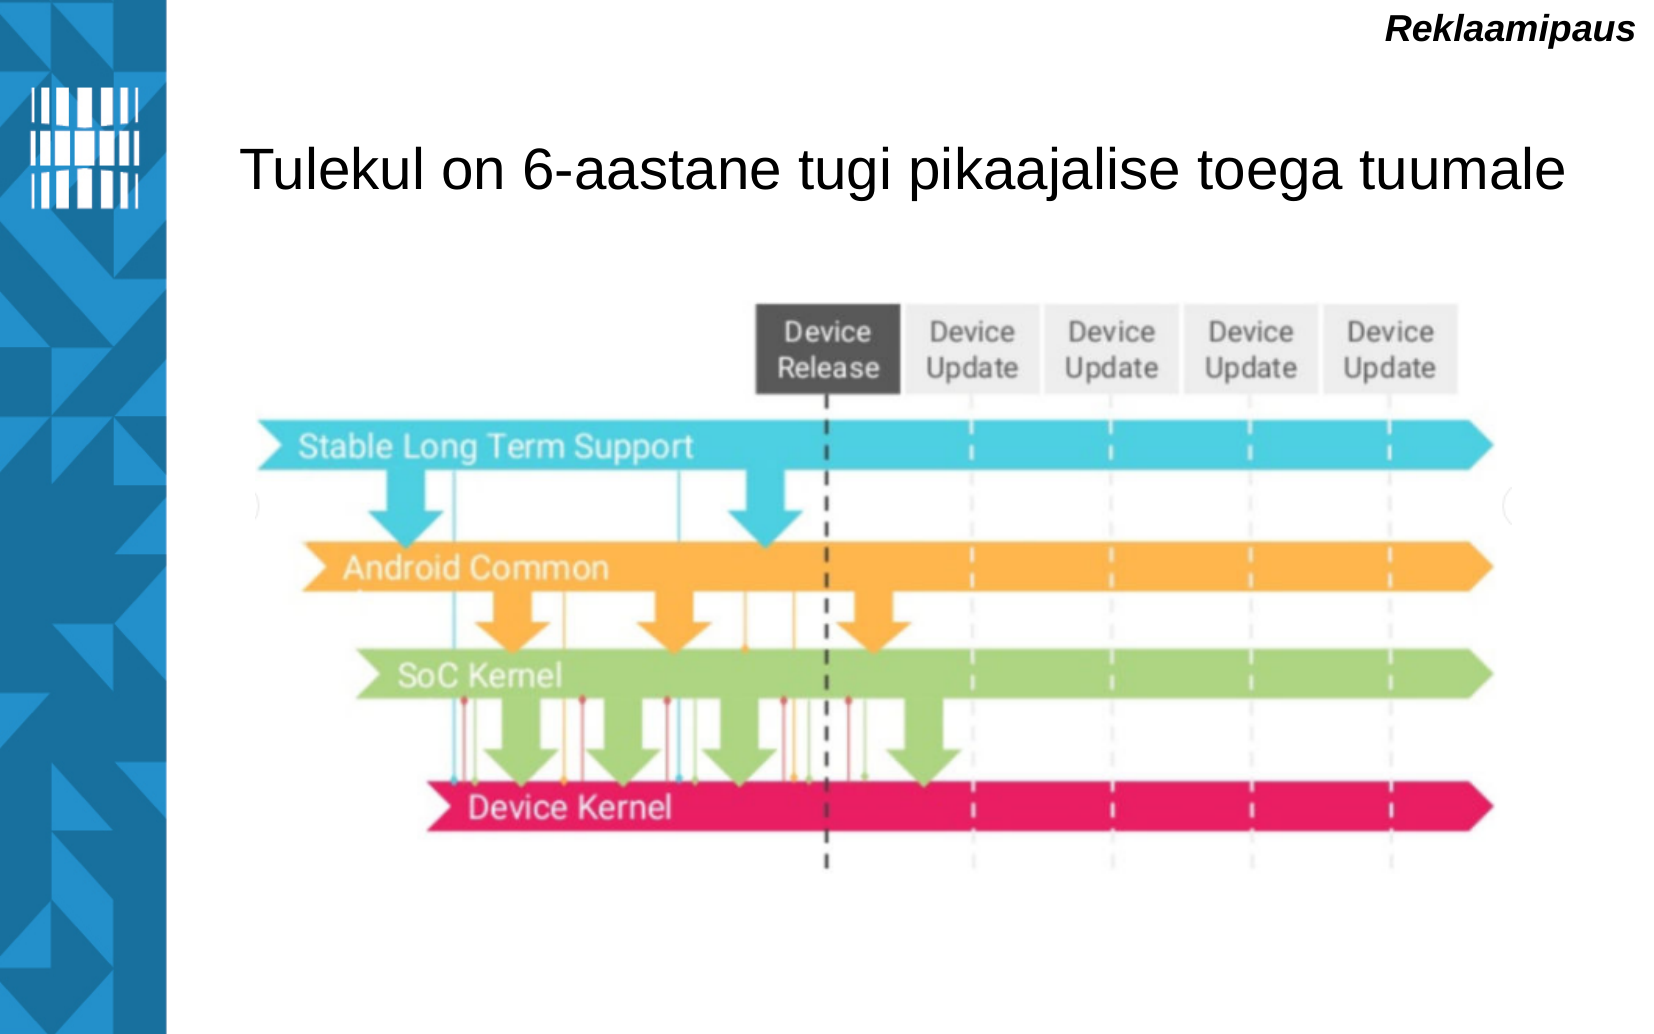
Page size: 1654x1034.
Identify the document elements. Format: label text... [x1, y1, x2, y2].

picture [255, 295, 1512, 874]
text_box Tulekul on 6-aastane tugi pikaajalise toega tuumale [224, 129, 1607, 225]
picture [42, 108, 132, 208]
